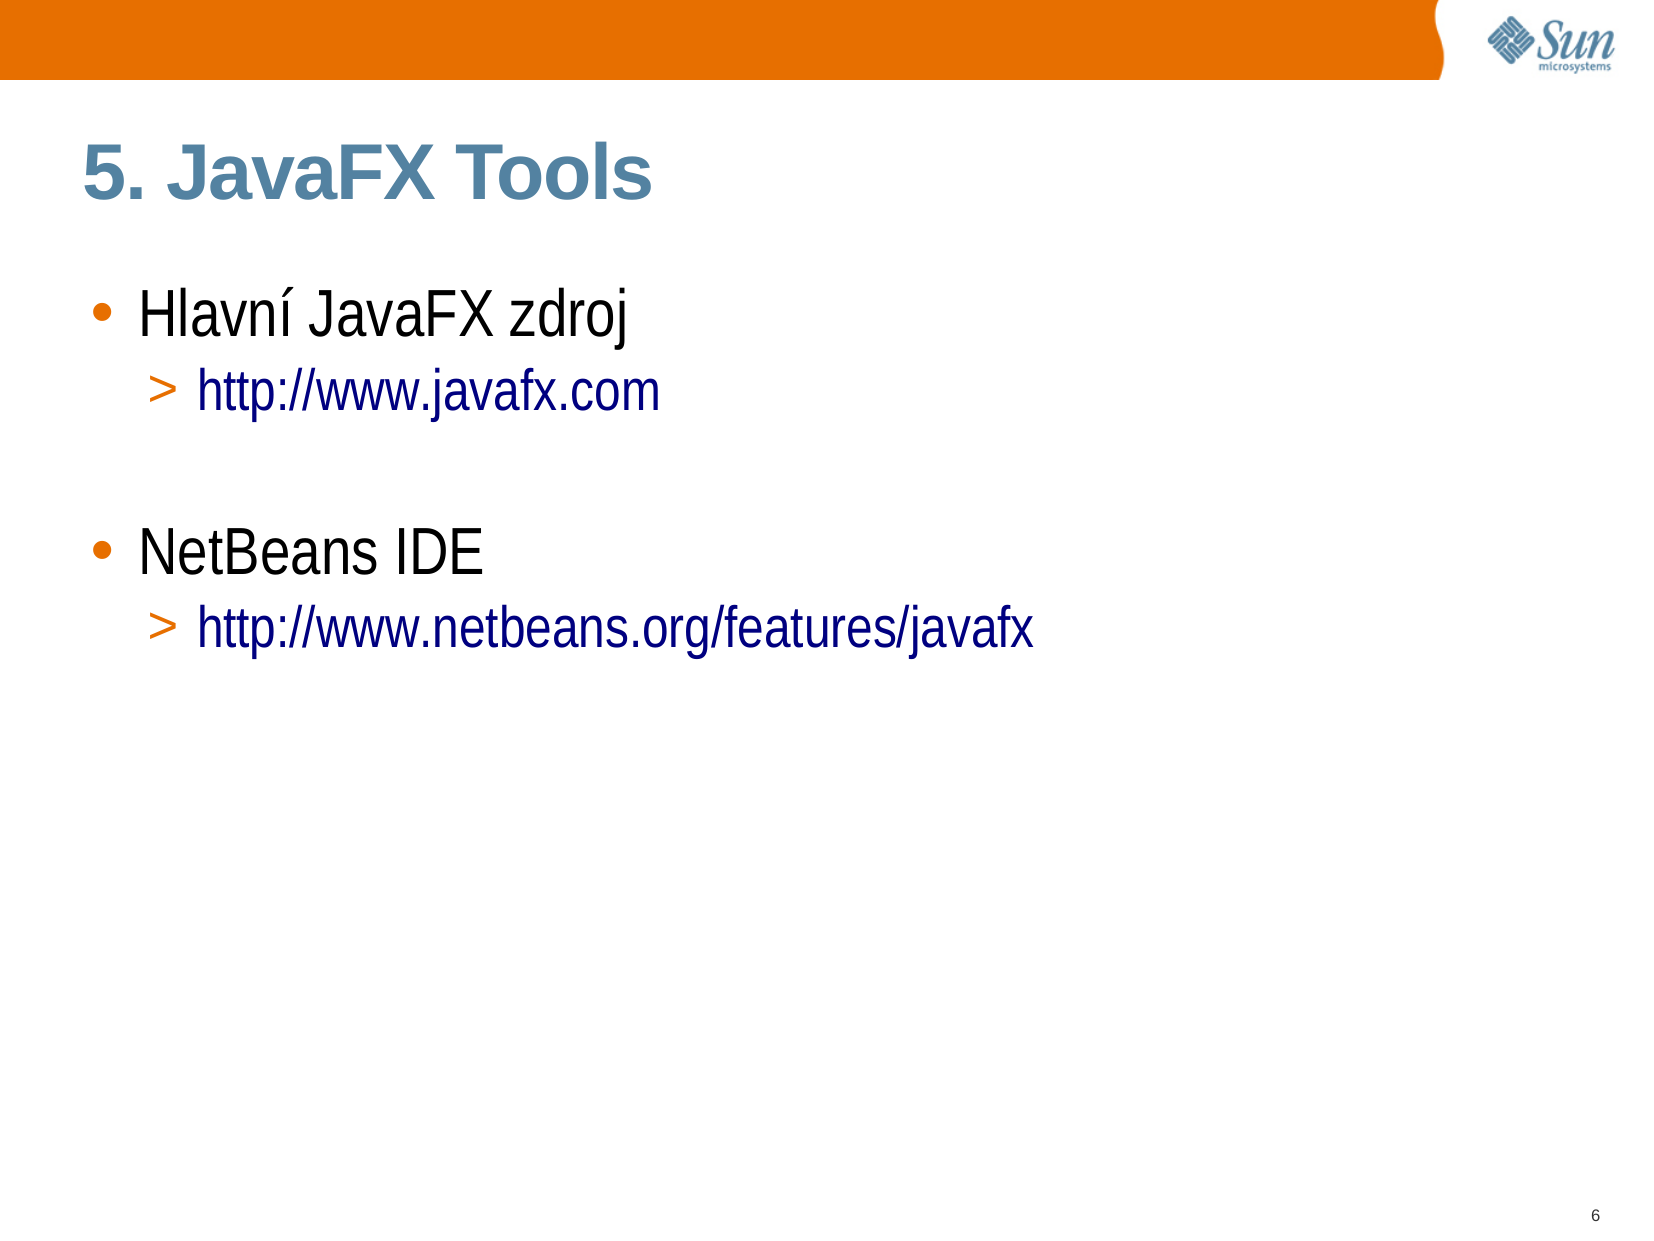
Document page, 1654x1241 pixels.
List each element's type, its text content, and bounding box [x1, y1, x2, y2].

picture [0, 0, 1654, 80]
title 5. JavaFX Tools [82, 135, 1585, 250]
list Hlavní JavaFX zdroj http://www.javafx.com NetBeans IDE http://www.netbeans.org/features/javafx [71, 284, 1545, 1171]
